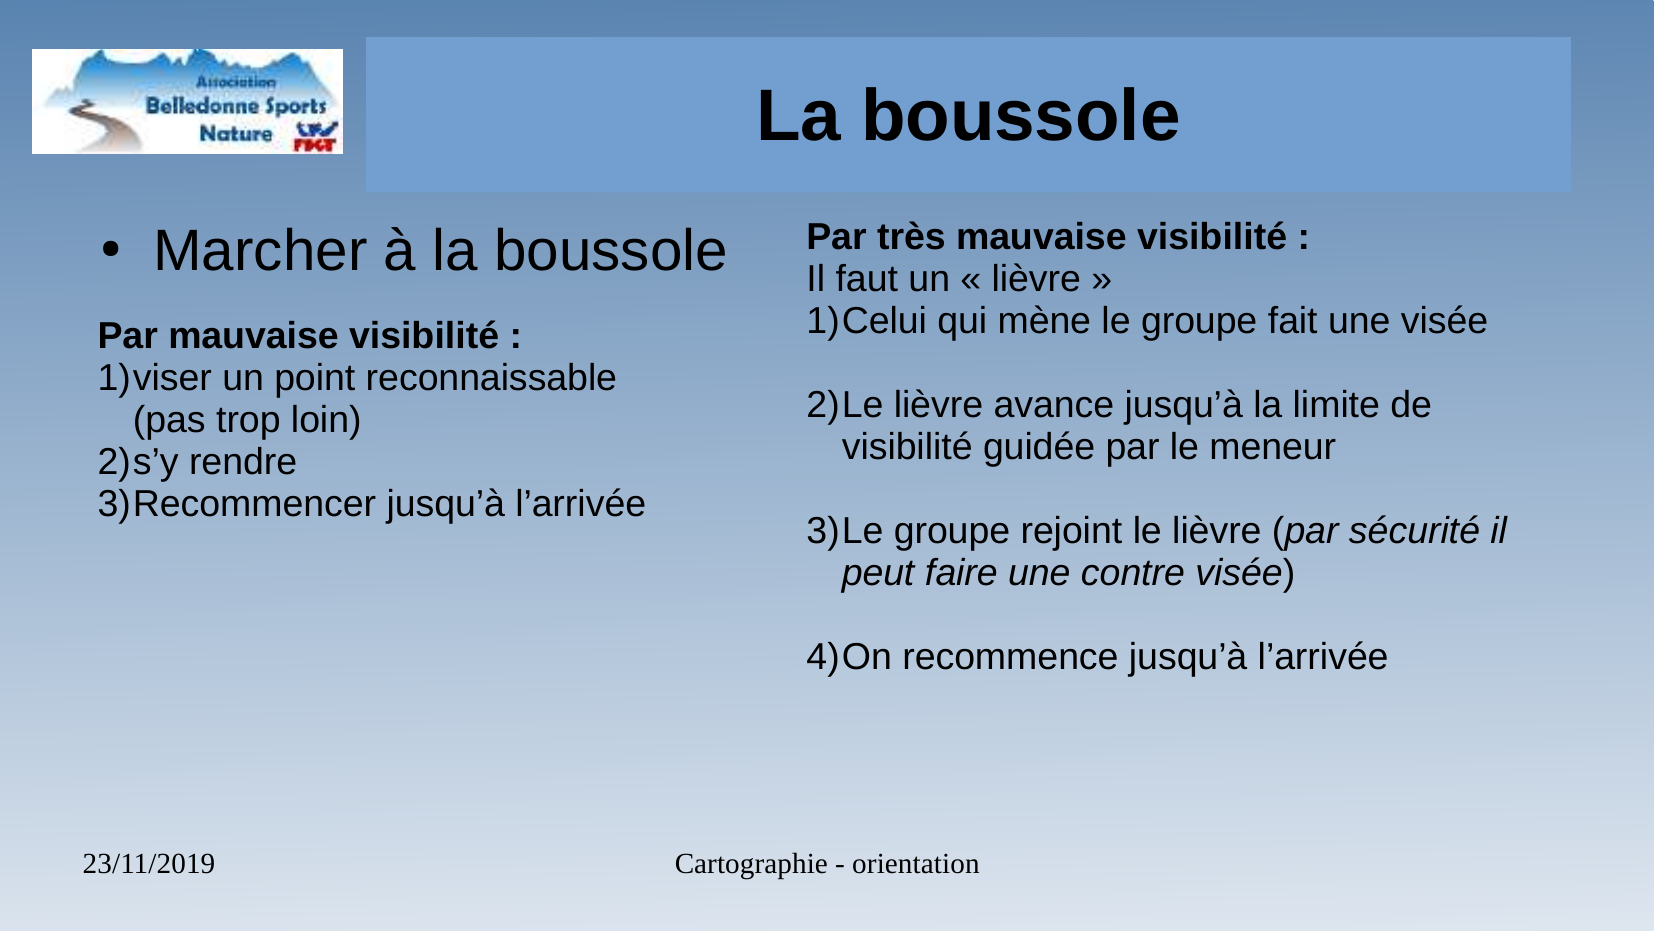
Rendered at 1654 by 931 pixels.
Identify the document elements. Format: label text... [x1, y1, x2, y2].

text_box Par mauvaise visibilité : viser un point reconnaissable (pas trop loin) s’y rendre Recommencer jusqu’à l’arrivée [82, 307, 662, 532]
title La boussole [366, 37, 1571, 193]
picture [32, 49, 343, 154]
text_box Par très mauvaise visibilité : Il faut un « lièvre » Celui qui mène le groupe fait une visée Le lièvre avance jusqu’à la limite de visibilité guidée par le meneur Le groupe rejoint le lièvre (par sécurité il peut faire une contre visée) On recommence jusqu’à l’arrivée [791, 208, 1548, 686]
list Marcher à la boussole [82, 217, 780, 296]
